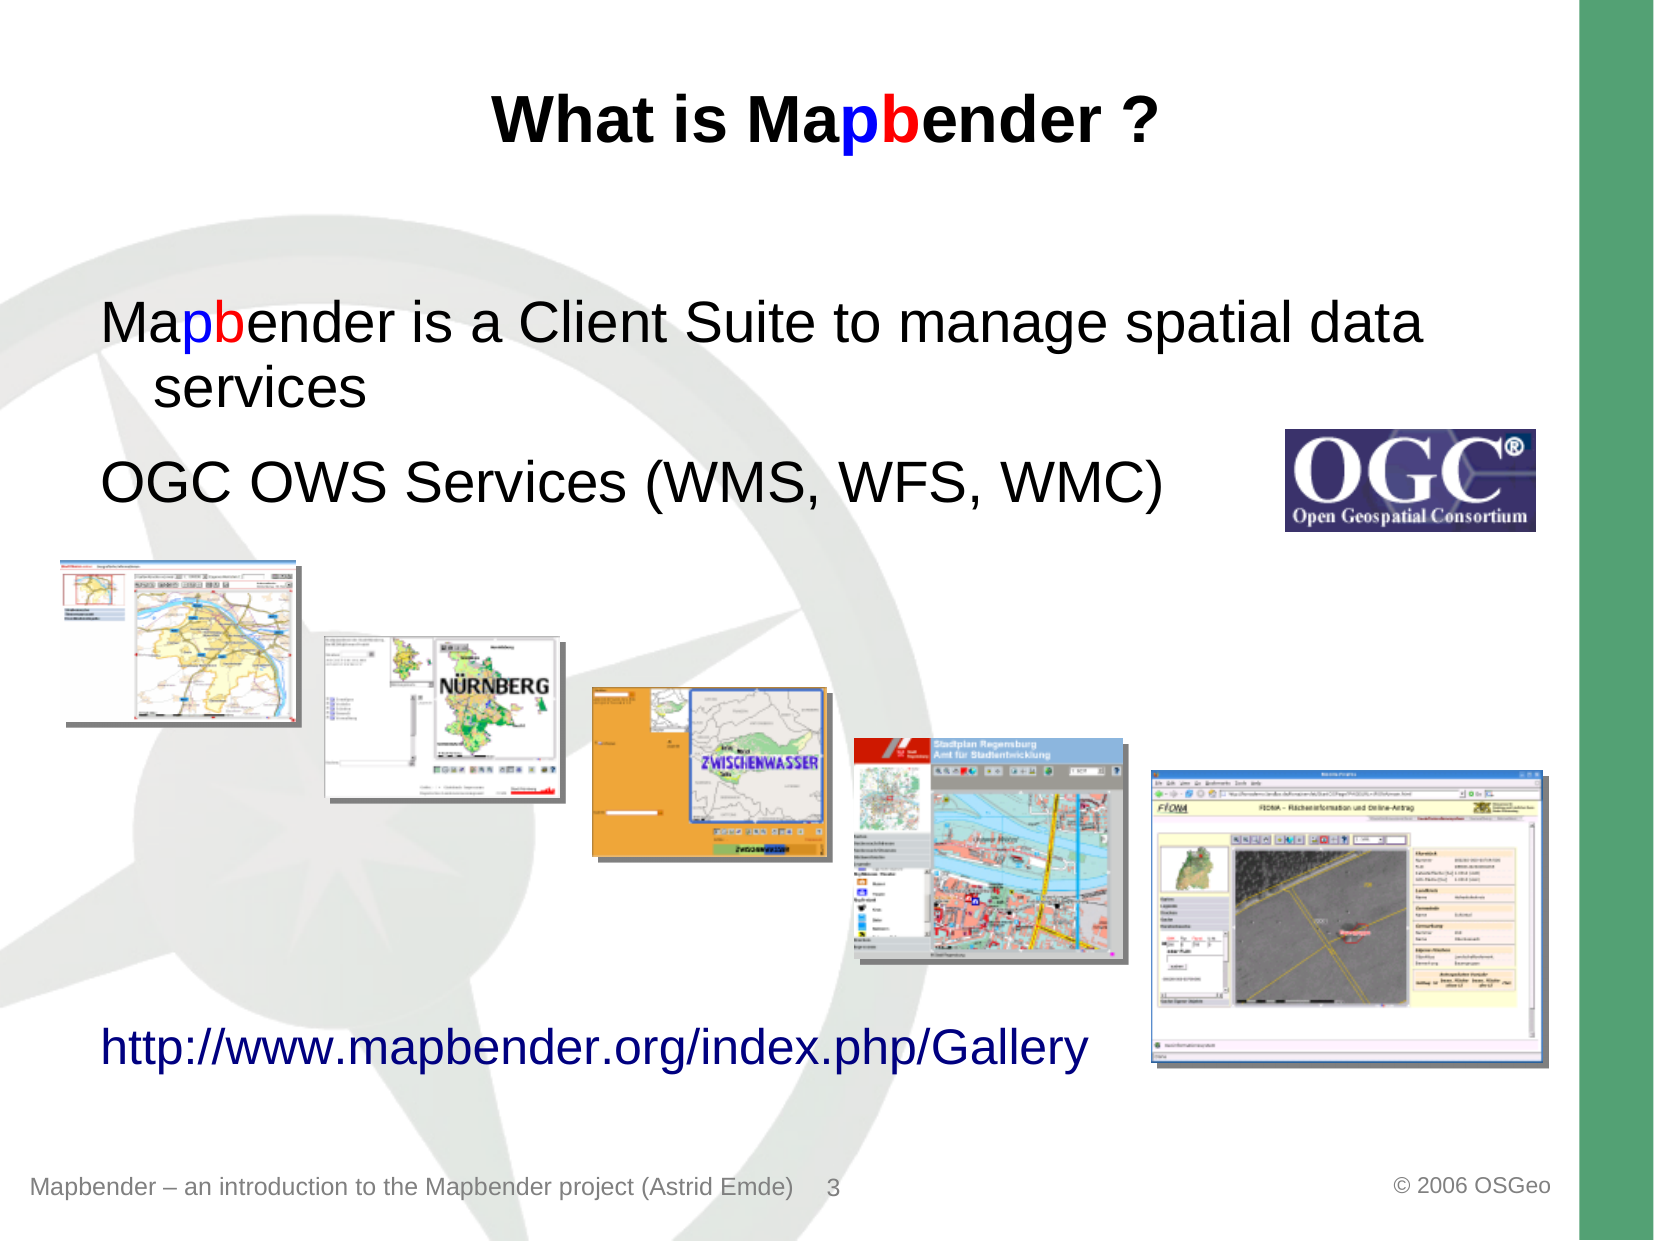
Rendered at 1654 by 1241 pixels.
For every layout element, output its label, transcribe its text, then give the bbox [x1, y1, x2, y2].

picture [324, 636, 560, 798]
picture [0, 192, 1020, 1241]
picture [592, 687, 827, 857]
picture [854, 738, 1123, 959]
picture [1285, 429, 1536, 532]
list Mapbender is a Client Suite to manage spatial data services OGC OWS Services (WMS, WFS, WMC) http://www.mapbender.org/index.php/Gallery [82, 290, 1571, 1109]
title What is Mapbender ? [82, 31, 1571, 207]
picture [1151, 770, 1543, 1063]
